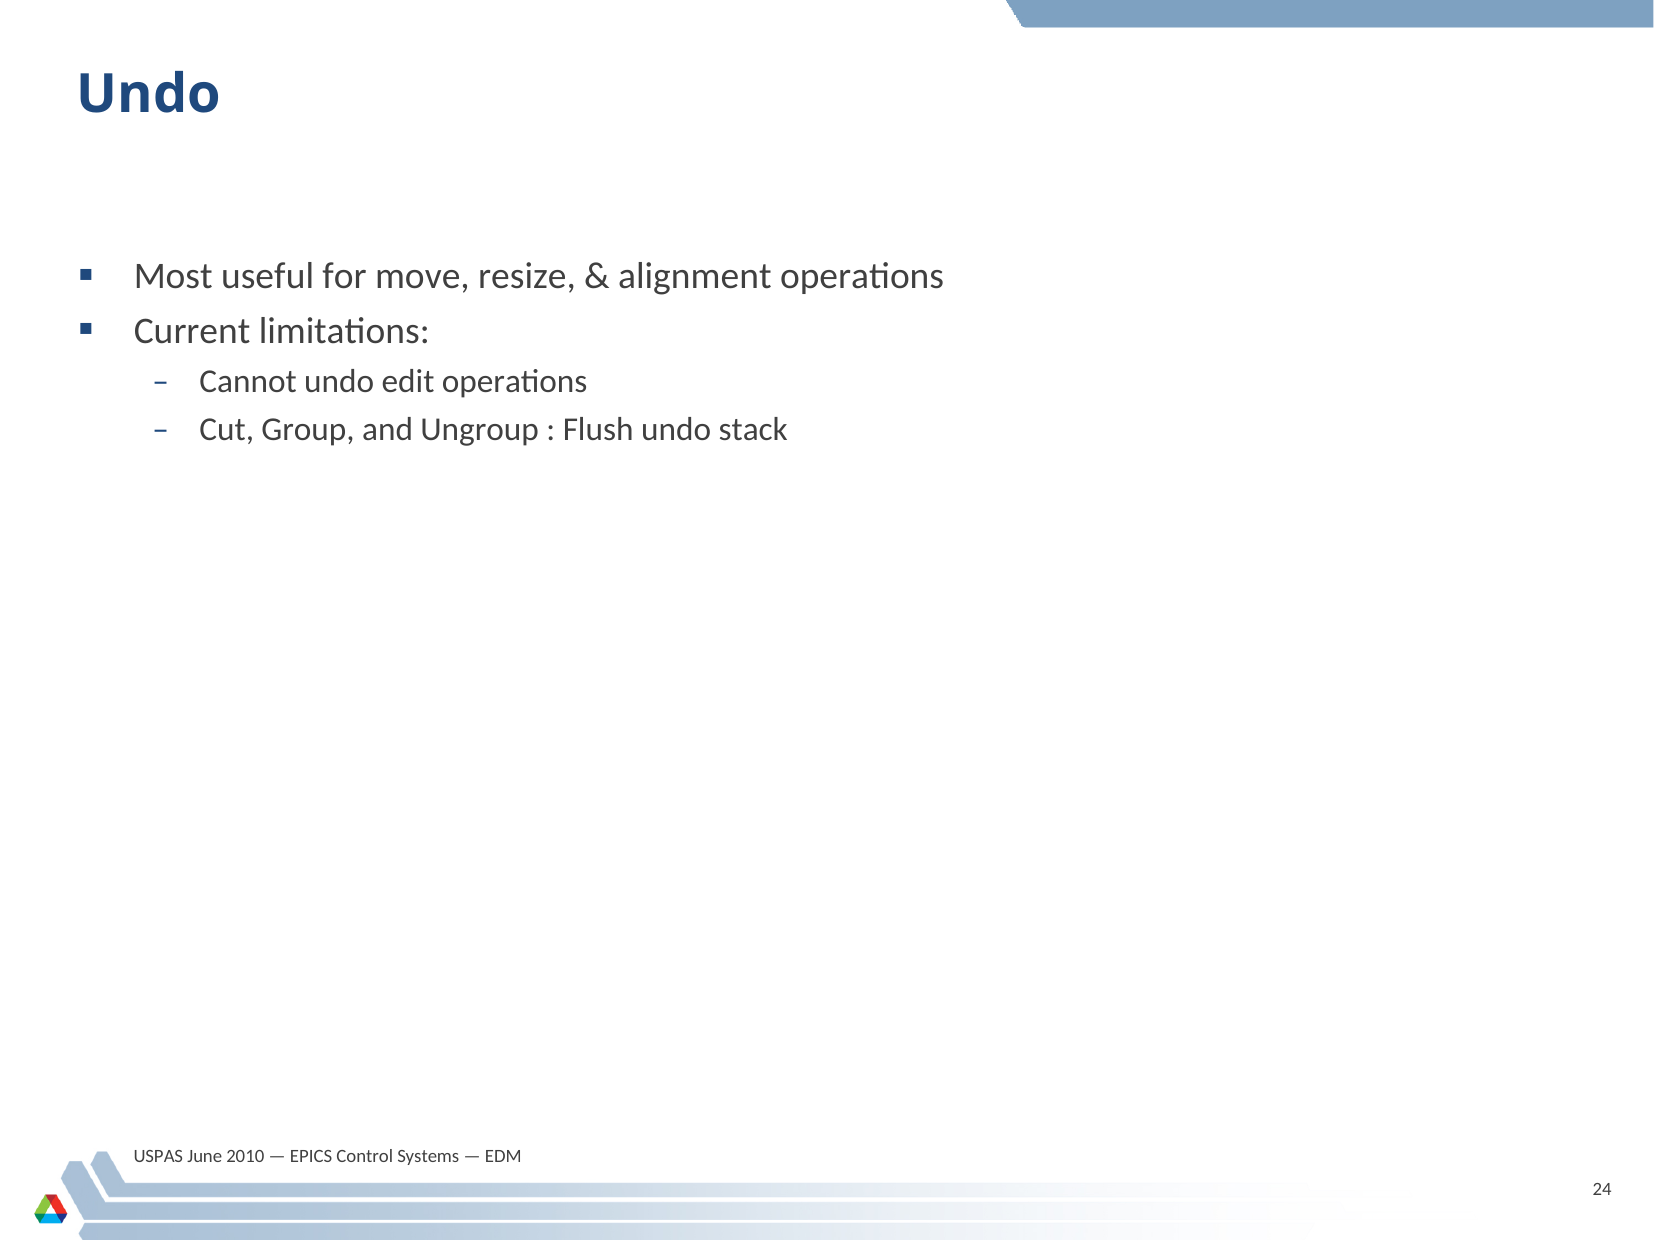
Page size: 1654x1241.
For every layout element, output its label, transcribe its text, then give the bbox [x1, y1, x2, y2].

list Most useful for move, resize, & alignment operations Current limitations: Cannot undo edit operations Cut, Group, and Ungroup : Flush undo stack [62, 253, 1498, 816]
title Undo [61, 39, 1500, 143]
picture [0, 1143, 1654, 1240]
picture [0, 0, 1654, 29]
